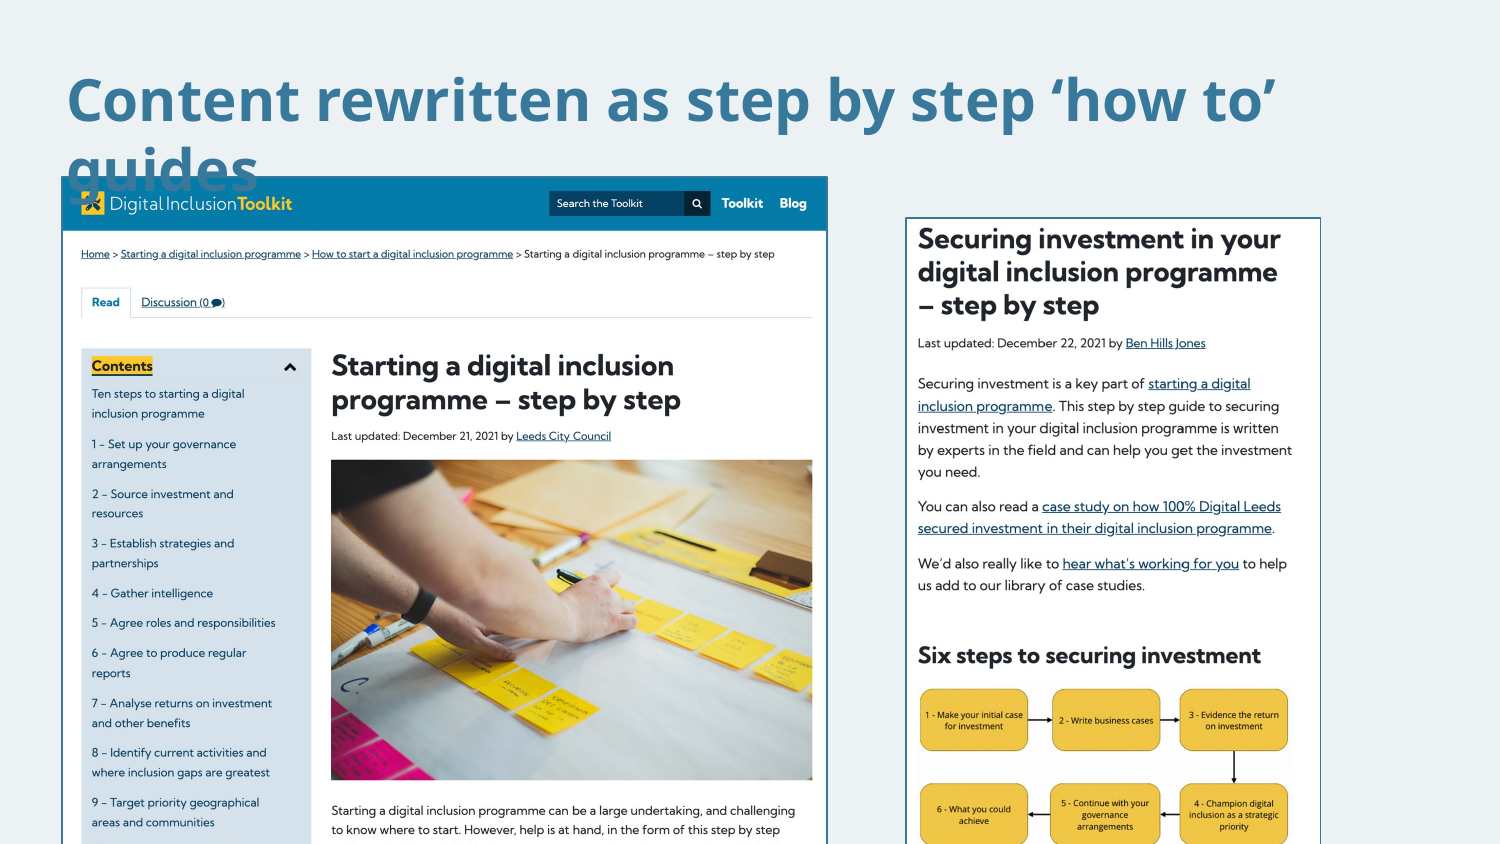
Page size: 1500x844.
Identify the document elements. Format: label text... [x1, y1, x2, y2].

picture [111, 197, 117, 210]
picture [685, 191, 710, 214]
picture [82, 190, 90, 199]
picture [781, 198, 806, 211]
picture [906, 218, 1320, 844]
picture [246, 197, 291, 210]
picture [63, 231, 827, 844]
picture [238, 197, 247, 210]
picture [723, 198, 762, 207]
picture [551, 192, 683, 216]
title Content rewritten as step by step ‘how to’ guides [51, 48, 1449, 157]
picture [82, 191, 104, 215]
